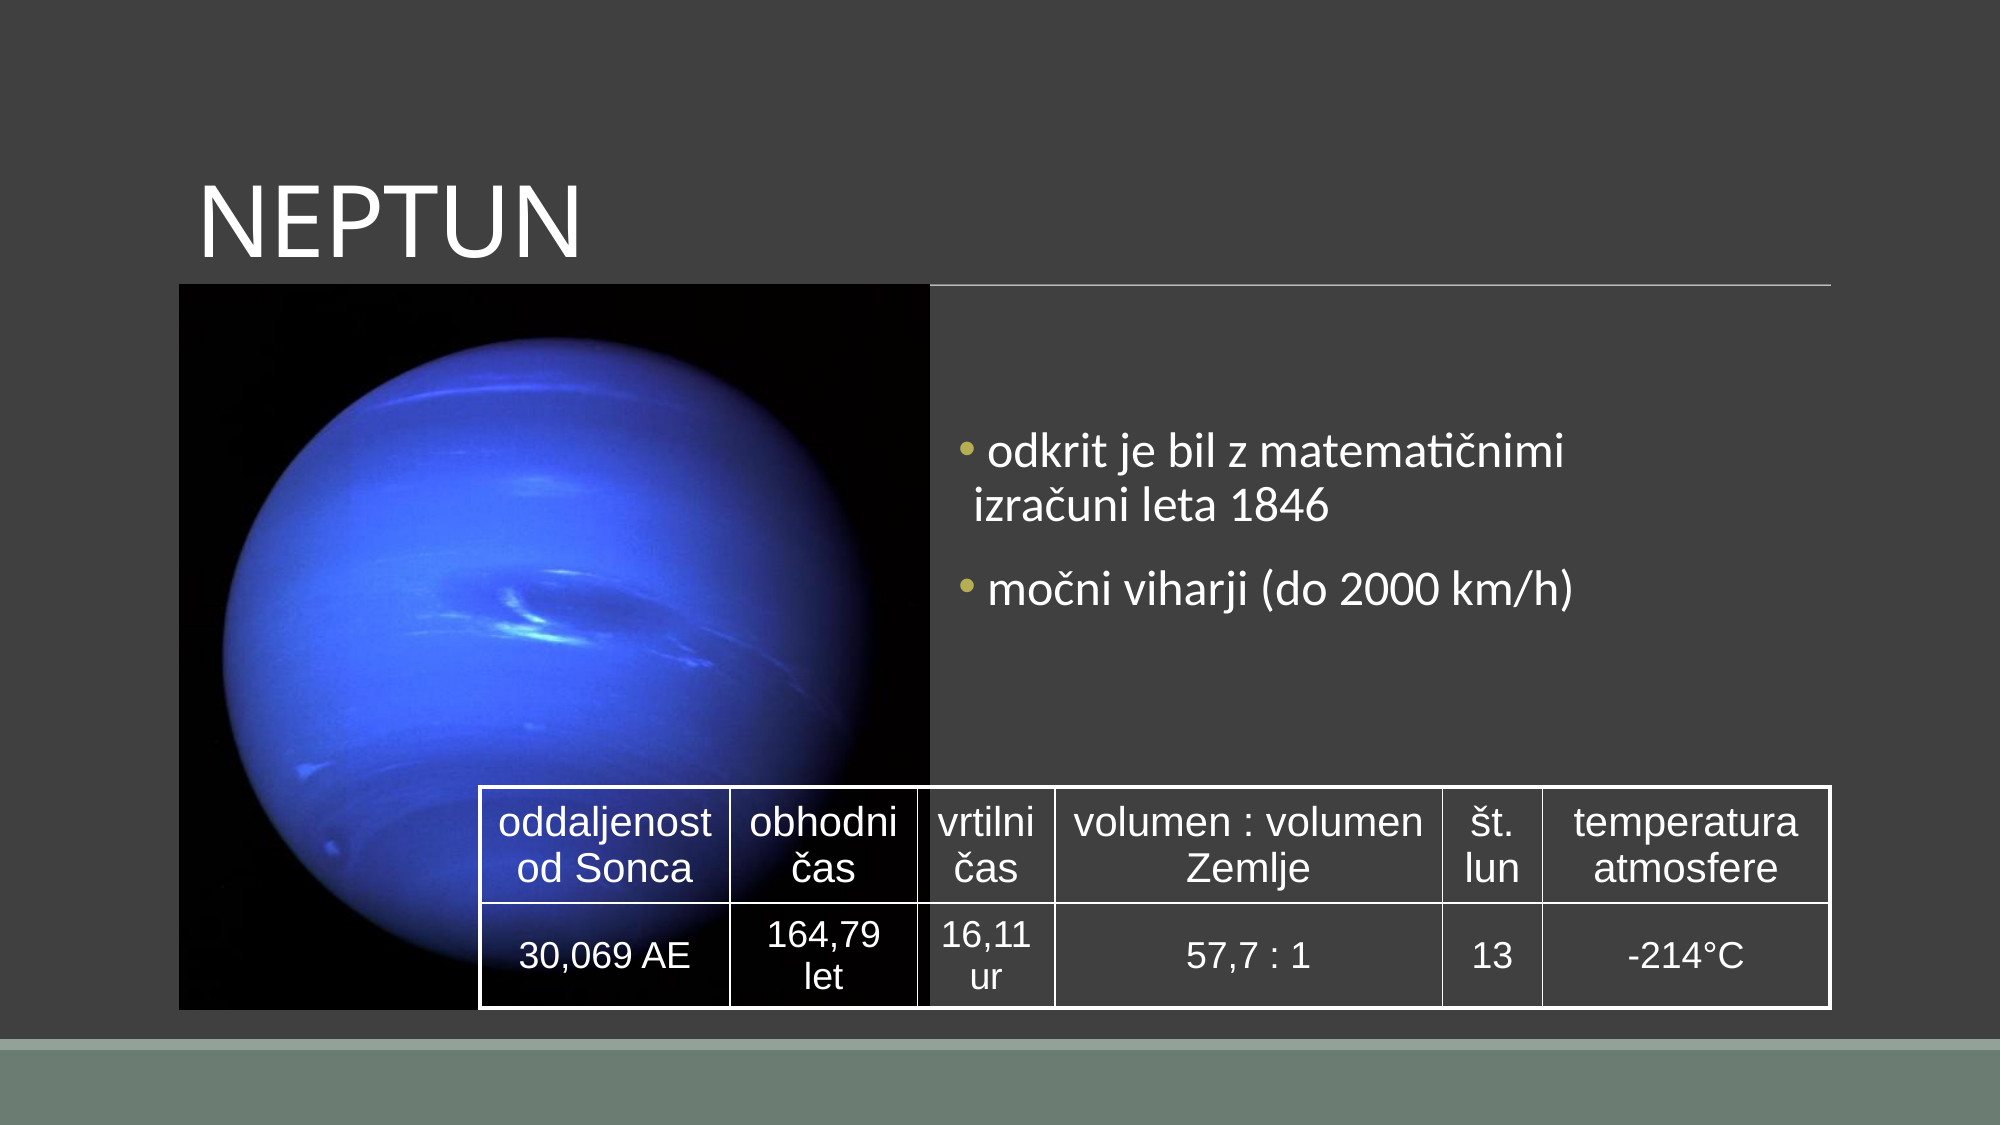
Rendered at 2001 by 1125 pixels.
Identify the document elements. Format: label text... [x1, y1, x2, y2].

table_header temperatura atmosfere [1543, 789, 1828, 902]
table_cell 16,11 ur [918, 904, 1054, 1006]
text_box [180, 284, 930, 1010]
table_header volumen : volumen Zemlje [1056, 789, 1442, 902]
list odkrit je bil z matematičnimi izračuni leta 1846 močni viharji (do 2000 km/h) [958, 417, 1709, 656]
table_cell 164,79 let [731, 904, 917, 1006]
table_cell -214°C [1543, 904, 1828, 1006]
table_header oddaljenost od Sonca [482, 789, 729, 902]
table_header obhodni čas [731, 789, 917, 902]
table_cell 13 [1443, 904, 1542, 1006]
table_header vrtilni čas [918, 789, 1054, 902]
table_cell 30,069 AE [482, 904, 729, 1006]
title NEPTUN [180, 47, 1830, 285]
table_header št. lun [1443, 789, 1542, 902]
table_cell 57,7 : 1 [1056, 904, 1442, 1006]
